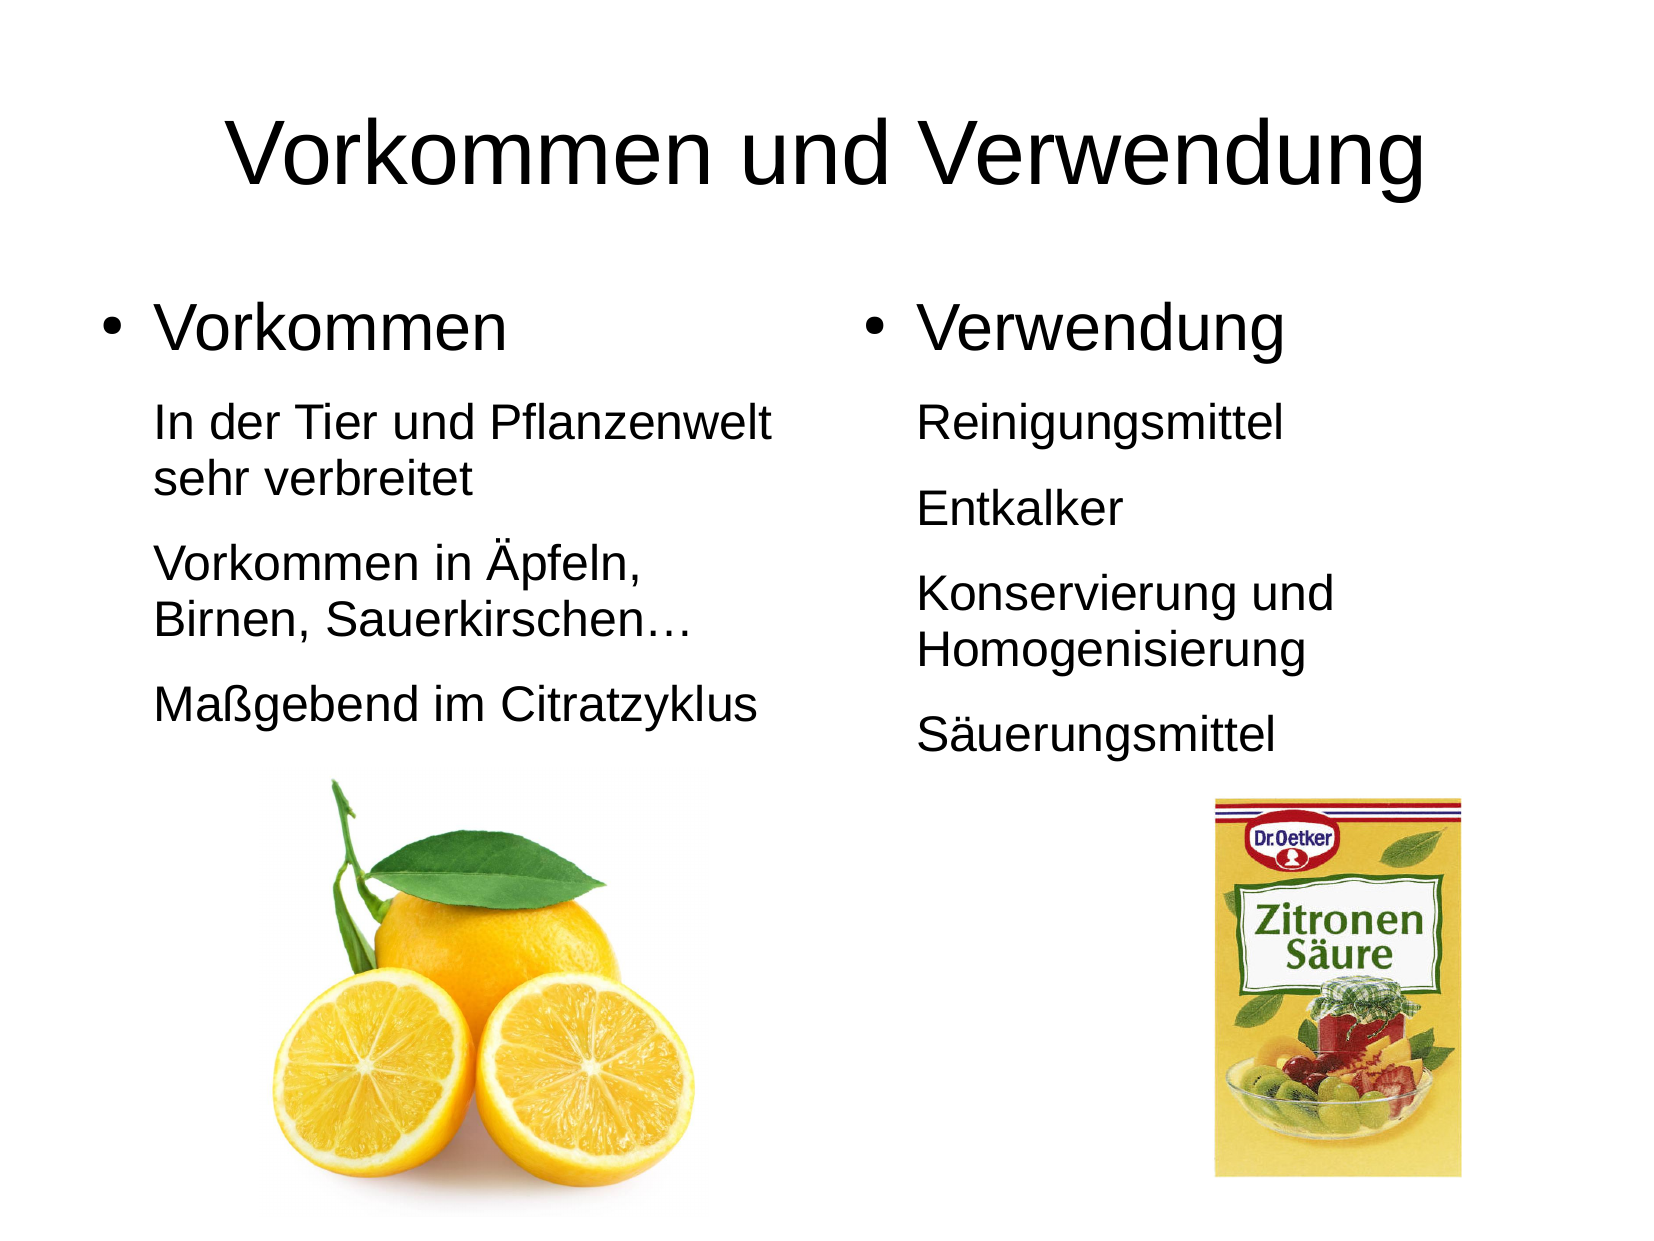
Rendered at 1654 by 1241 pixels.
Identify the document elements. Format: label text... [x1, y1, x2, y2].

list Vorkommen In der Tier und Pflanzenwelt sehr verbreitet Vorkommen in Äpfeln, Birnen, Sauerkirschen… Maßgebend im Citratzyklus [82, 290, 809, 1010]
list Verwendung Reinigungsmittel Entkalker Konservierung und Homogenisierung Säuerungsmittel [845, 290, 1572, 1010]
picture [1133, 783, 1544, 1193]
title Vorkommen und Verwendung [82, 49, 1571, 257]
picture [259, 767, 709, 1217]
